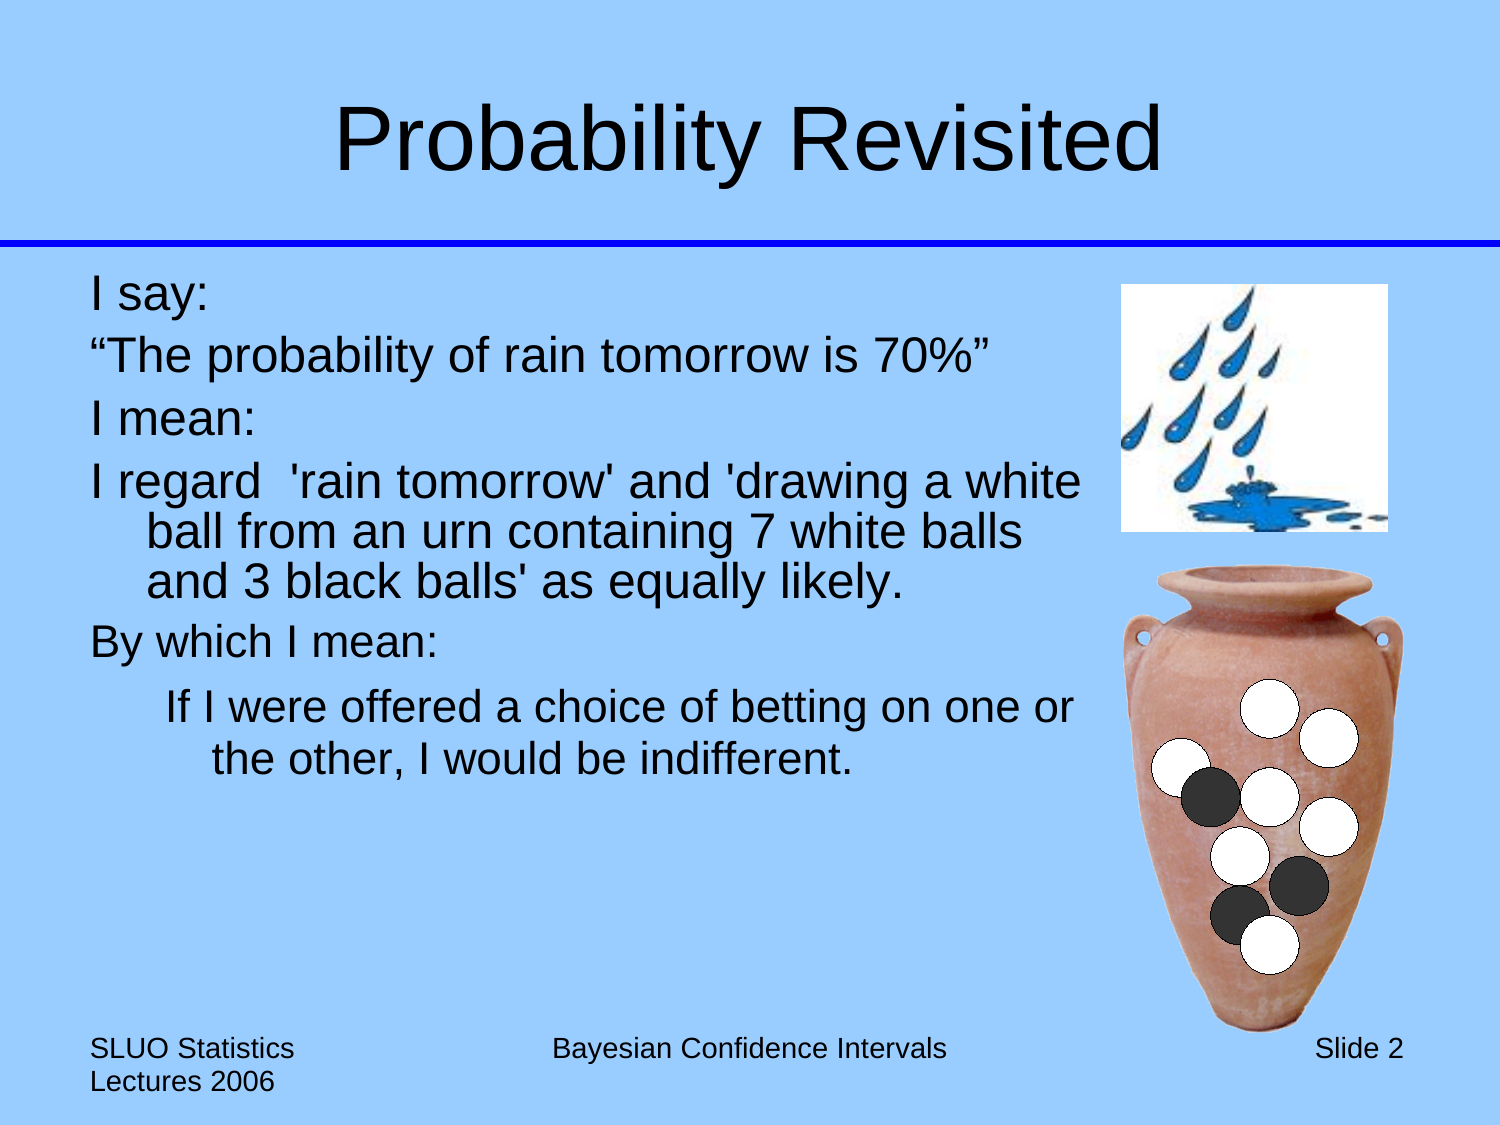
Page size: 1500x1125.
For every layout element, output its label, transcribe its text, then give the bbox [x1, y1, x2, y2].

text_box [1299, 708, 1359, 768]
list I say: “The probability of rain tomorrow is 70%” I mean: I regard 'rain tomorrow' and 'drawing a white ball from an urn containing 7 white balls and 3 black balls' as equally likely. By which I mean: If I were offered a choice of betting on one or the other, I would be indifferent. [75, 262, 1123, 1050]
text_box [1151, 738, 1300, 827]
text_box [1210, 826, 1300, 975]
text_box [1299, 797, 1359, 857]
title Probability Revisited [75, 37, 1426, 241]
picture [1121, 284, 1388, 532]
picture [1122, 560, 1406, 1034]
text_box [1240, 679, 1300, 739]
text_box [1269, 856, 1329, 916]
